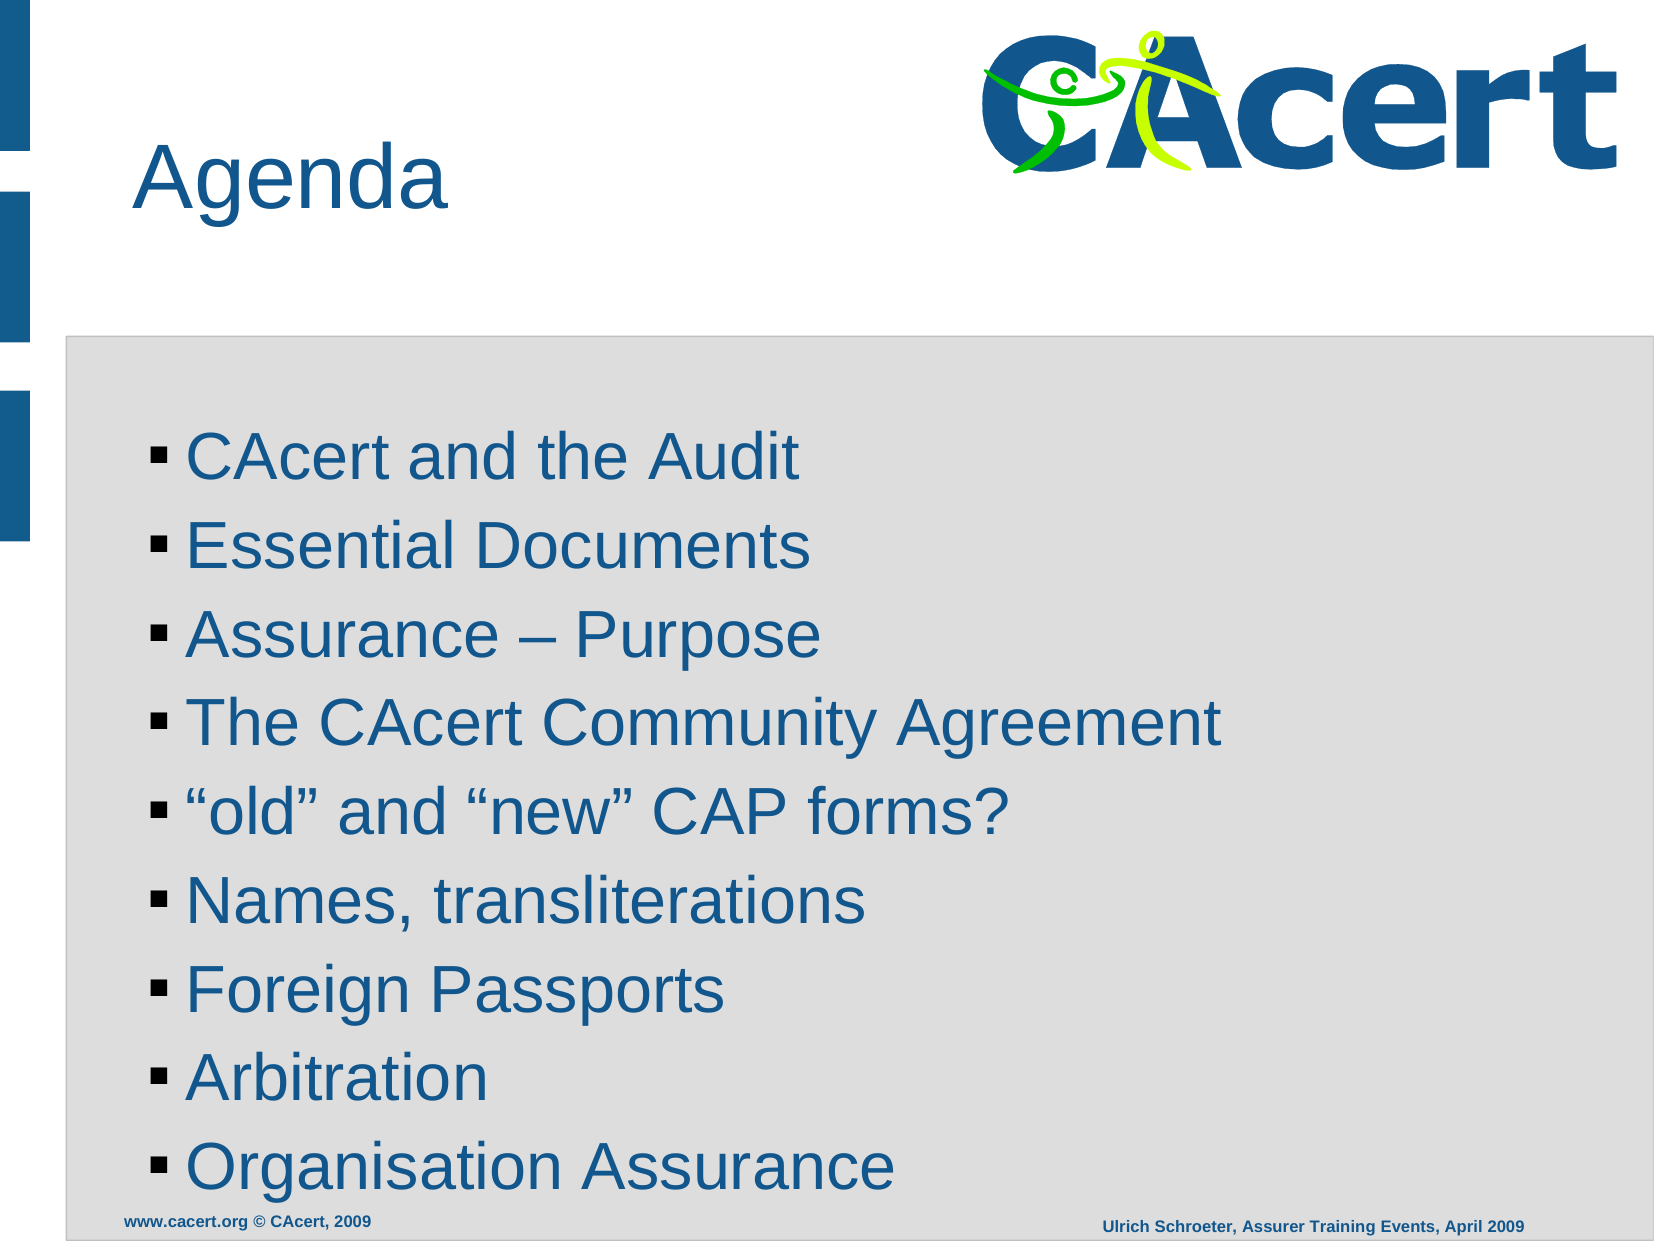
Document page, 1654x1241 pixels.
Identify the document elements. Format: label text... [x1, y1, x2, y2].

text_box CAcert and the Audit Essential Documents Assurance – Purpose The CAcert Community Agreement “old” and “new” CAP forms? Names, transliterations Foreign Passports Arbitration Organisation Assurance [135, 397, 1238, 1212]
text_box Agenda [118, 118, 465, 236]
